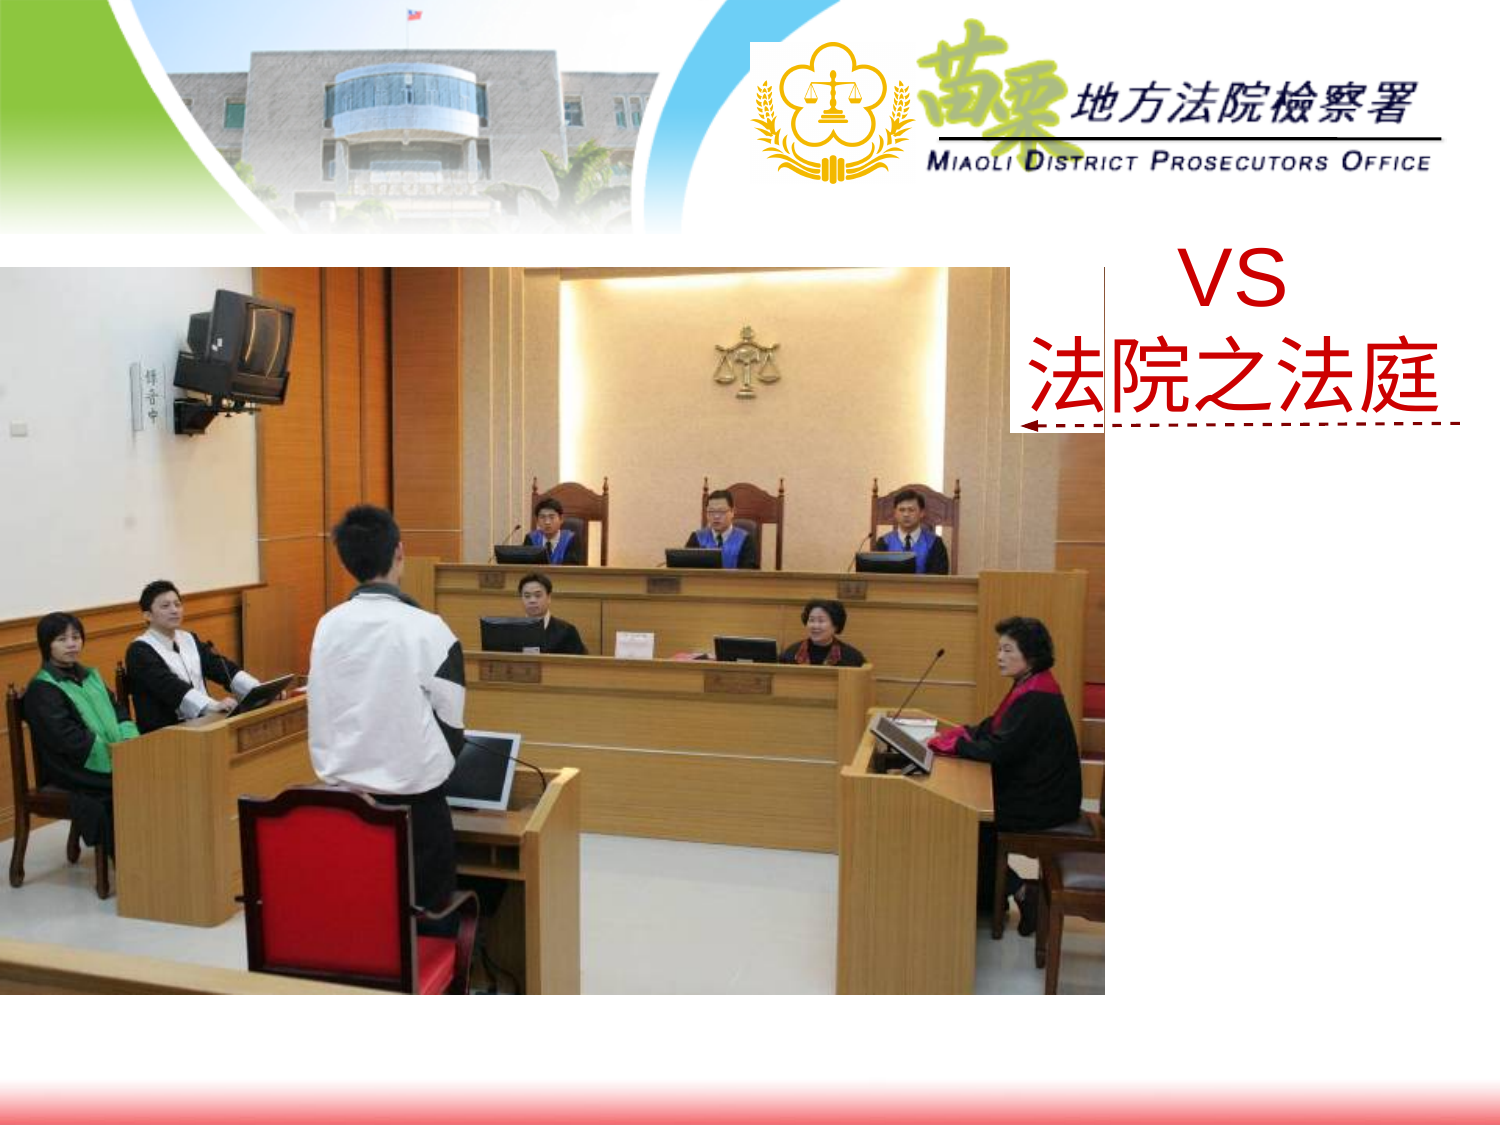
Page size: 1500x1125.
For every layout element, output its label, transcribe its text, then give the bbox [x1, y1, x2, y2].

text_box VS 法院之法庭 [1010, 216, 1456, 431]
picture [0, 267, 1105, 995]
picture [0, 1026, 1500, 1125]
